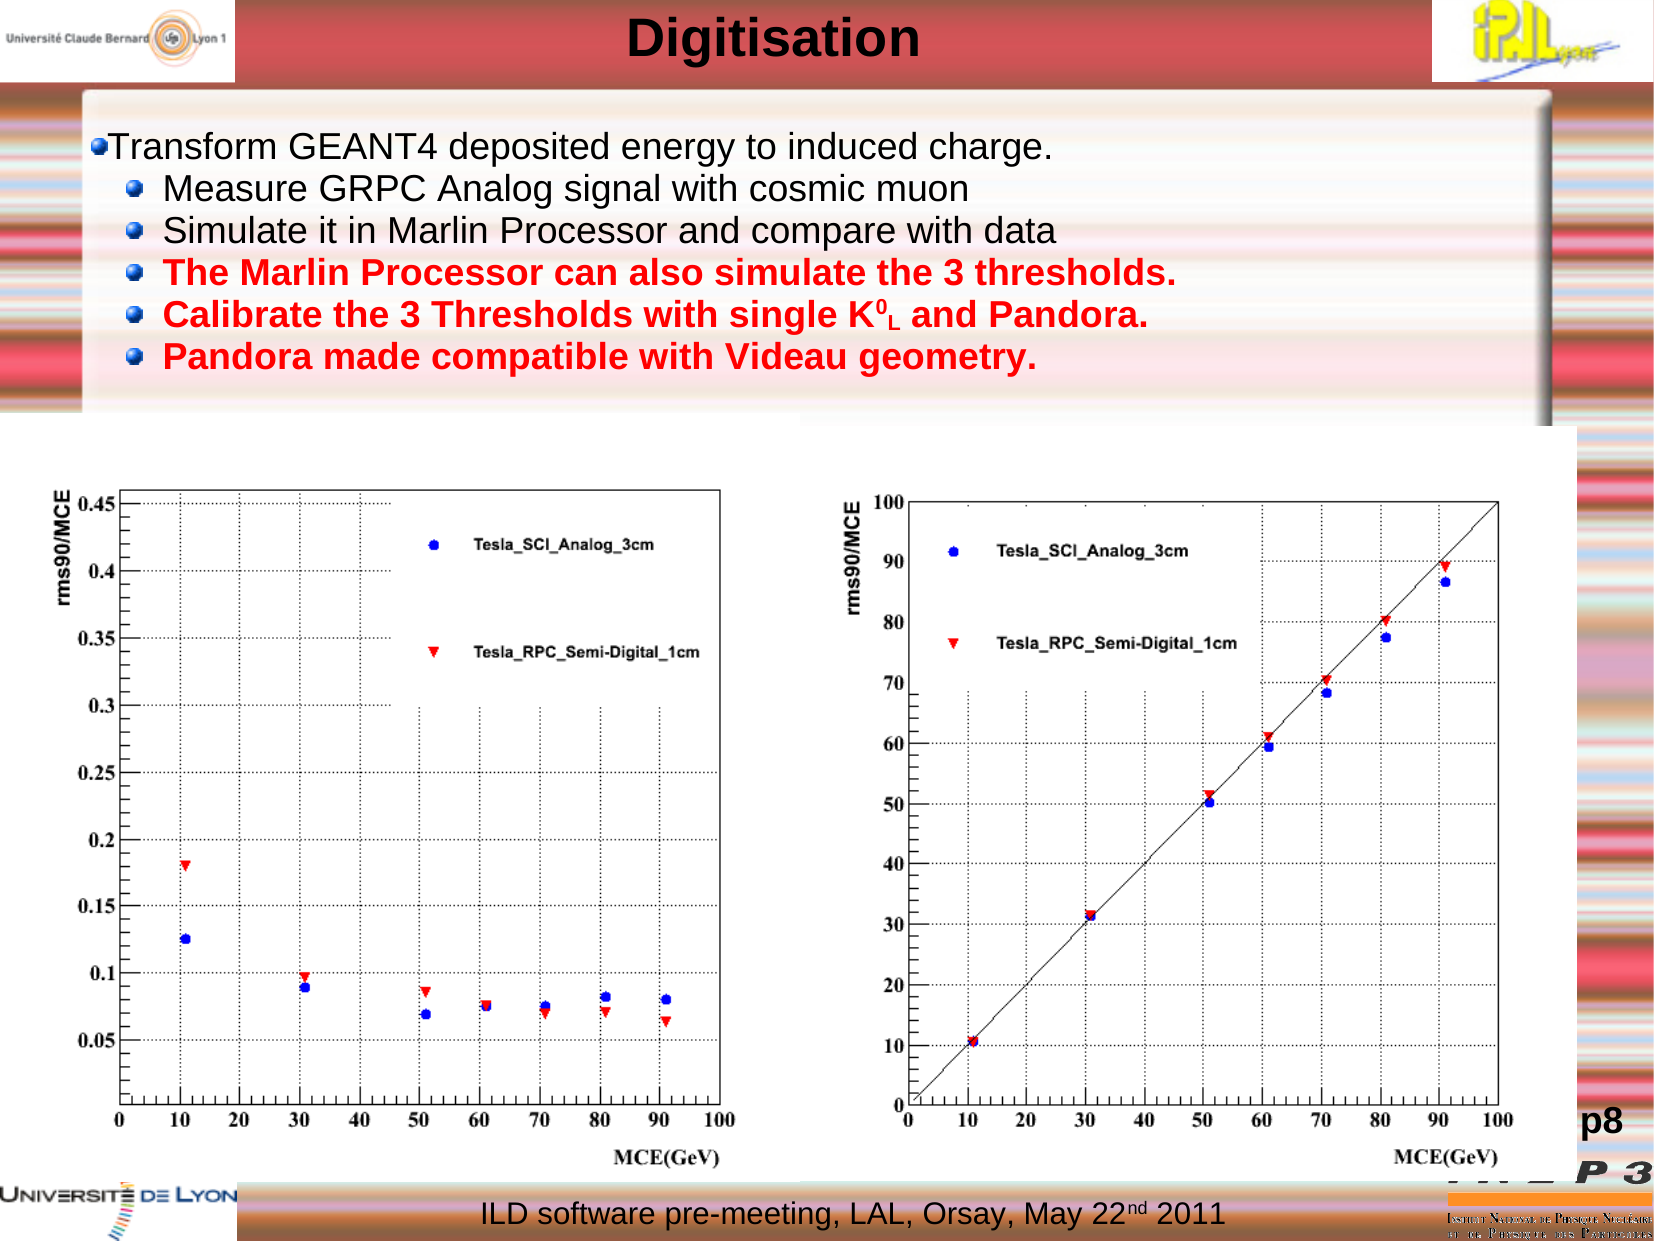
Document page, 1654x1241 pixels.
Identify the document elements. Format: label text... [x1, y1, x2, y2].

text_box Digitisation [611, 0, 937, 89]
text_box Transform GEANT4 deposited energy to induced charge. Measure GRPC Analog signal with cosmic muon Simulate it in Marlin Processor and compare with data The Marlin Processor can also simulate the 3 thresholds. Calibrate the 3 Thresholds with single K0L and Pandora. Pandora made compatible with Videau geometry. [76, 118, 1536, 402]
picture [0, 0, 1654, 1241]
